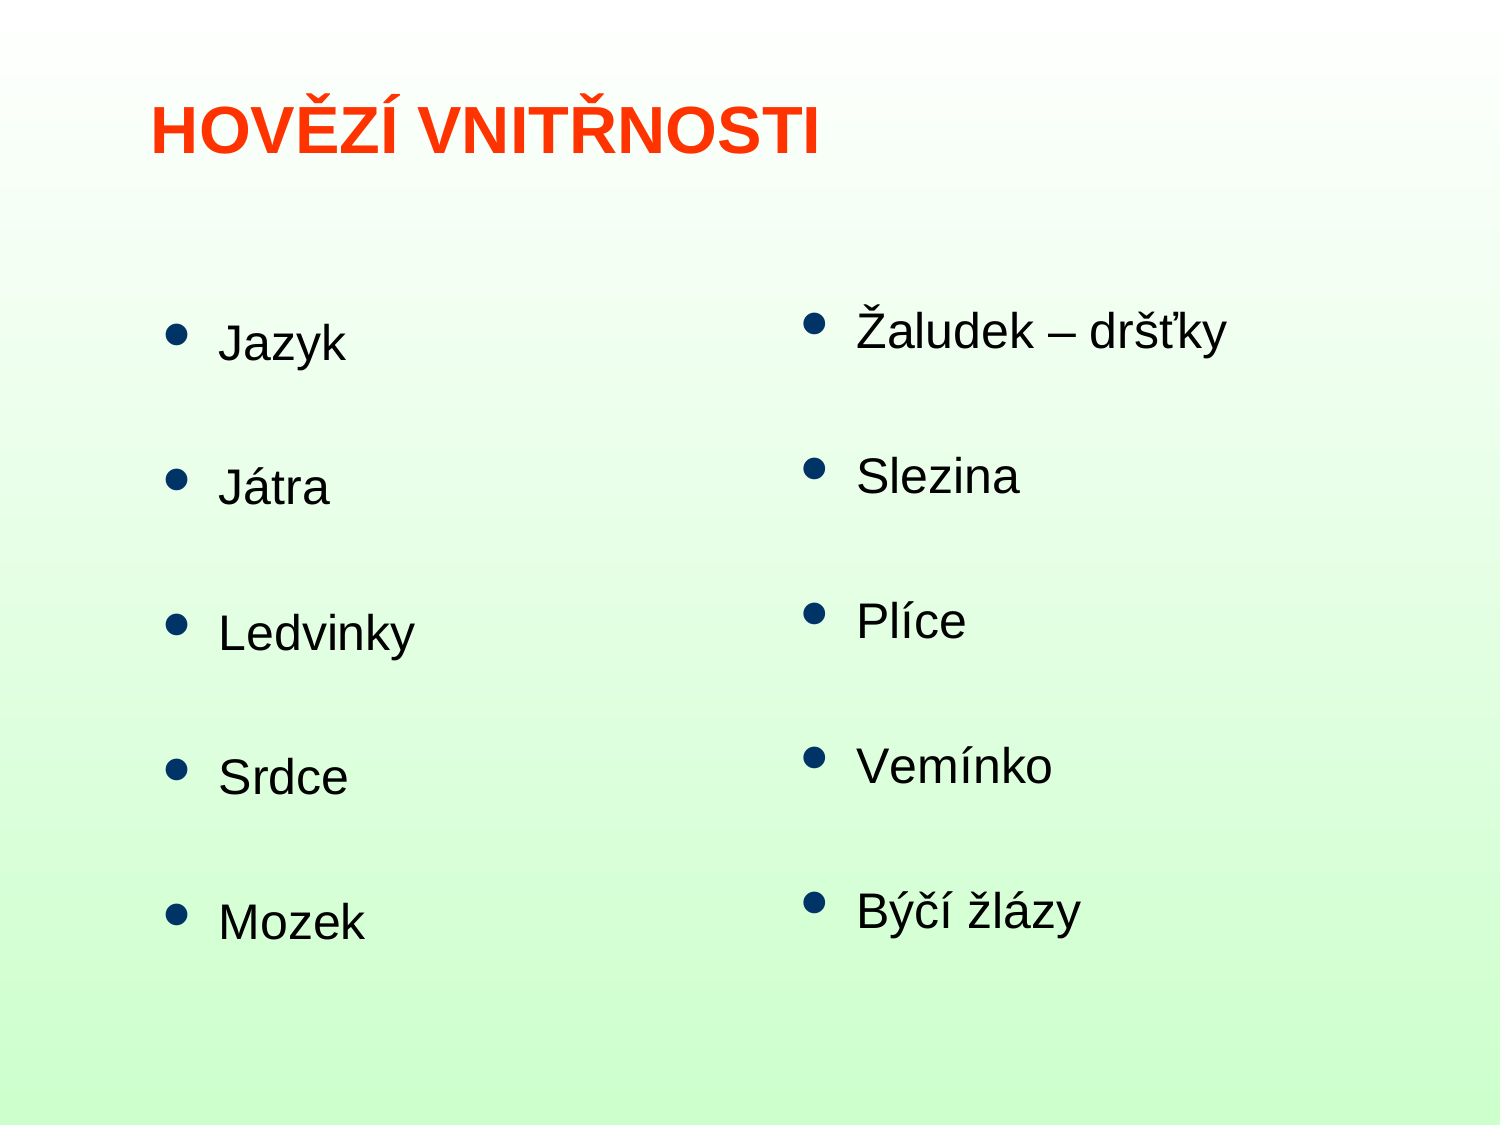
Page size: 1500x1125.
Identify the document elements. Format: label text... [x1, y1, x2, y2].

list Žaludek – dršťky Slezina Plíce Vemínko Býčí žlázy [785, 290, 1404, 1019]
title HOVĚZÍ VNITŘNOSTI [135, 11, 1413, 176]
list Jazyk Játra Ledvinky Srdce Mozek [147, 302, 767, 1125]
